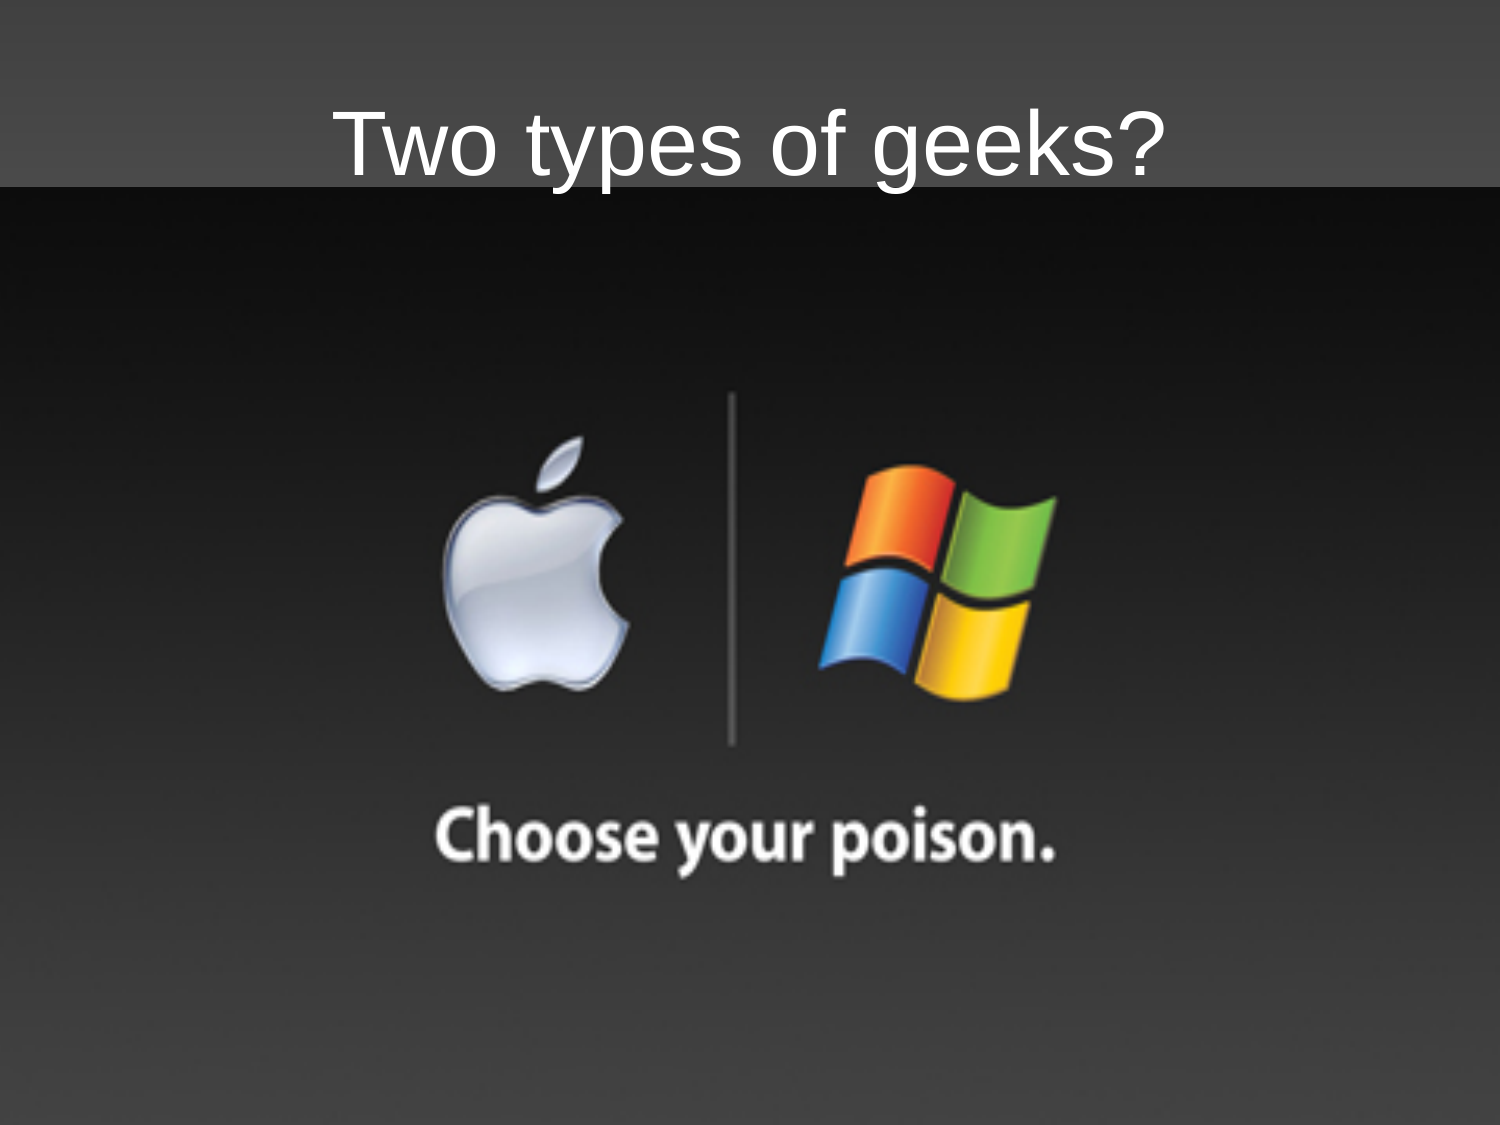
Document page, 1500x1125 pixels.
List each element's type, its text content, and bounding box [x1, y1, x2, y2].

title Two types of geeks? [75, 44, 1426, 233]
picture [0, 187, 1500, 1125]
